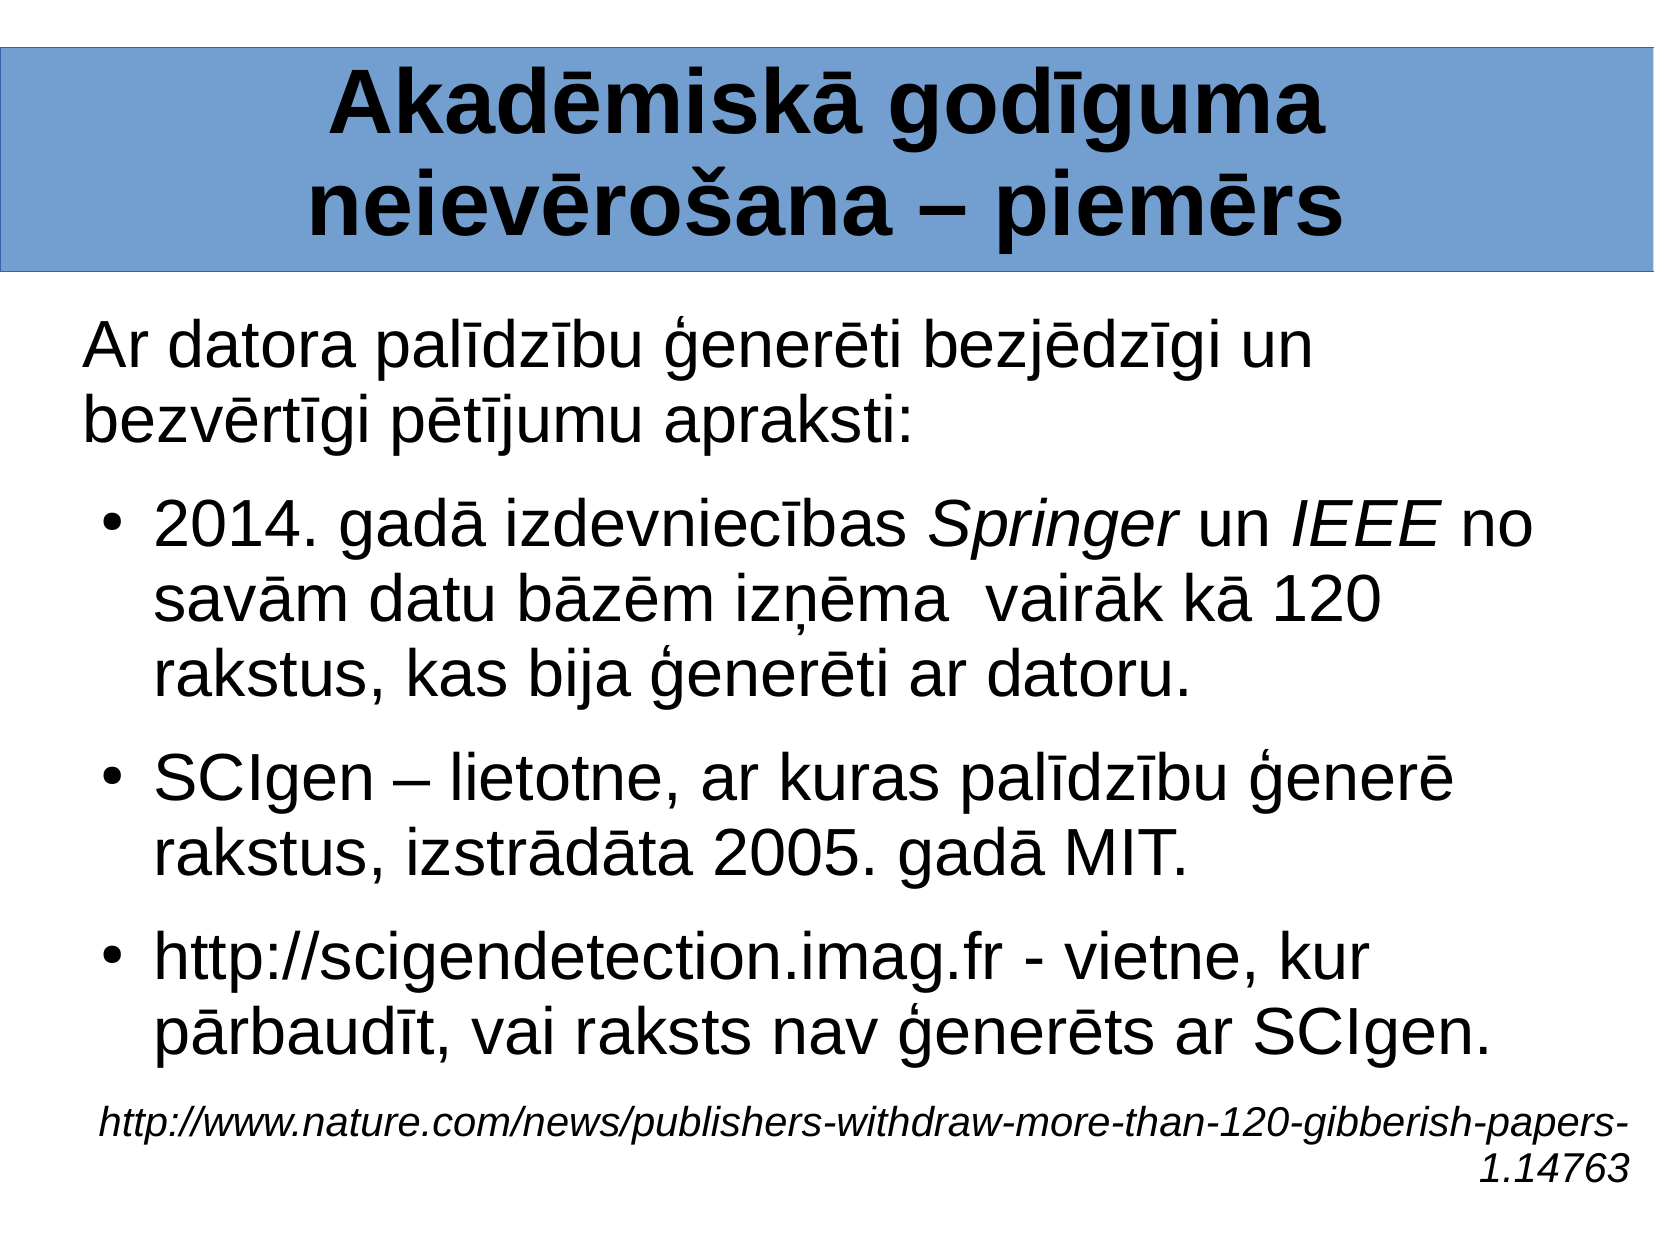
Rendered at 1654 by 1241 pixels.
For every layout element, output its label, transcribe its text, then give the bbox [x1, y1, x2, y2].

list Ar datora palīdzību ģenerēti bezjēdzīgi un bezvērtīgi pētījumu apraksti: 2014. gadā izdevniecības Springer un IEEE no savām datu bāzēm izņēma vairāk kā 120 rakstus, kas bija ģenerēti ar datoru. SCIgen – lietotne, ar kuras palīdzību ģenerē rakstus, izstrādāta 2005. gadā MIT. http://scigendetection.imag.fr - vietne, kur pārbaudīt, vai raksts nav ģenerēts ar SCIgen. [82, 307, 1619, 1098]
title Akadēmiskā godīguma neievērošana – piemērs [82, 49, 1571, 257]
text_box [0, 47, 1654, 272]
text_box http://www.nature.com/news/publishers-withdraw-more-than-120-gibberish-papers-1.14763 [0, 1098, 1630, 1217]
